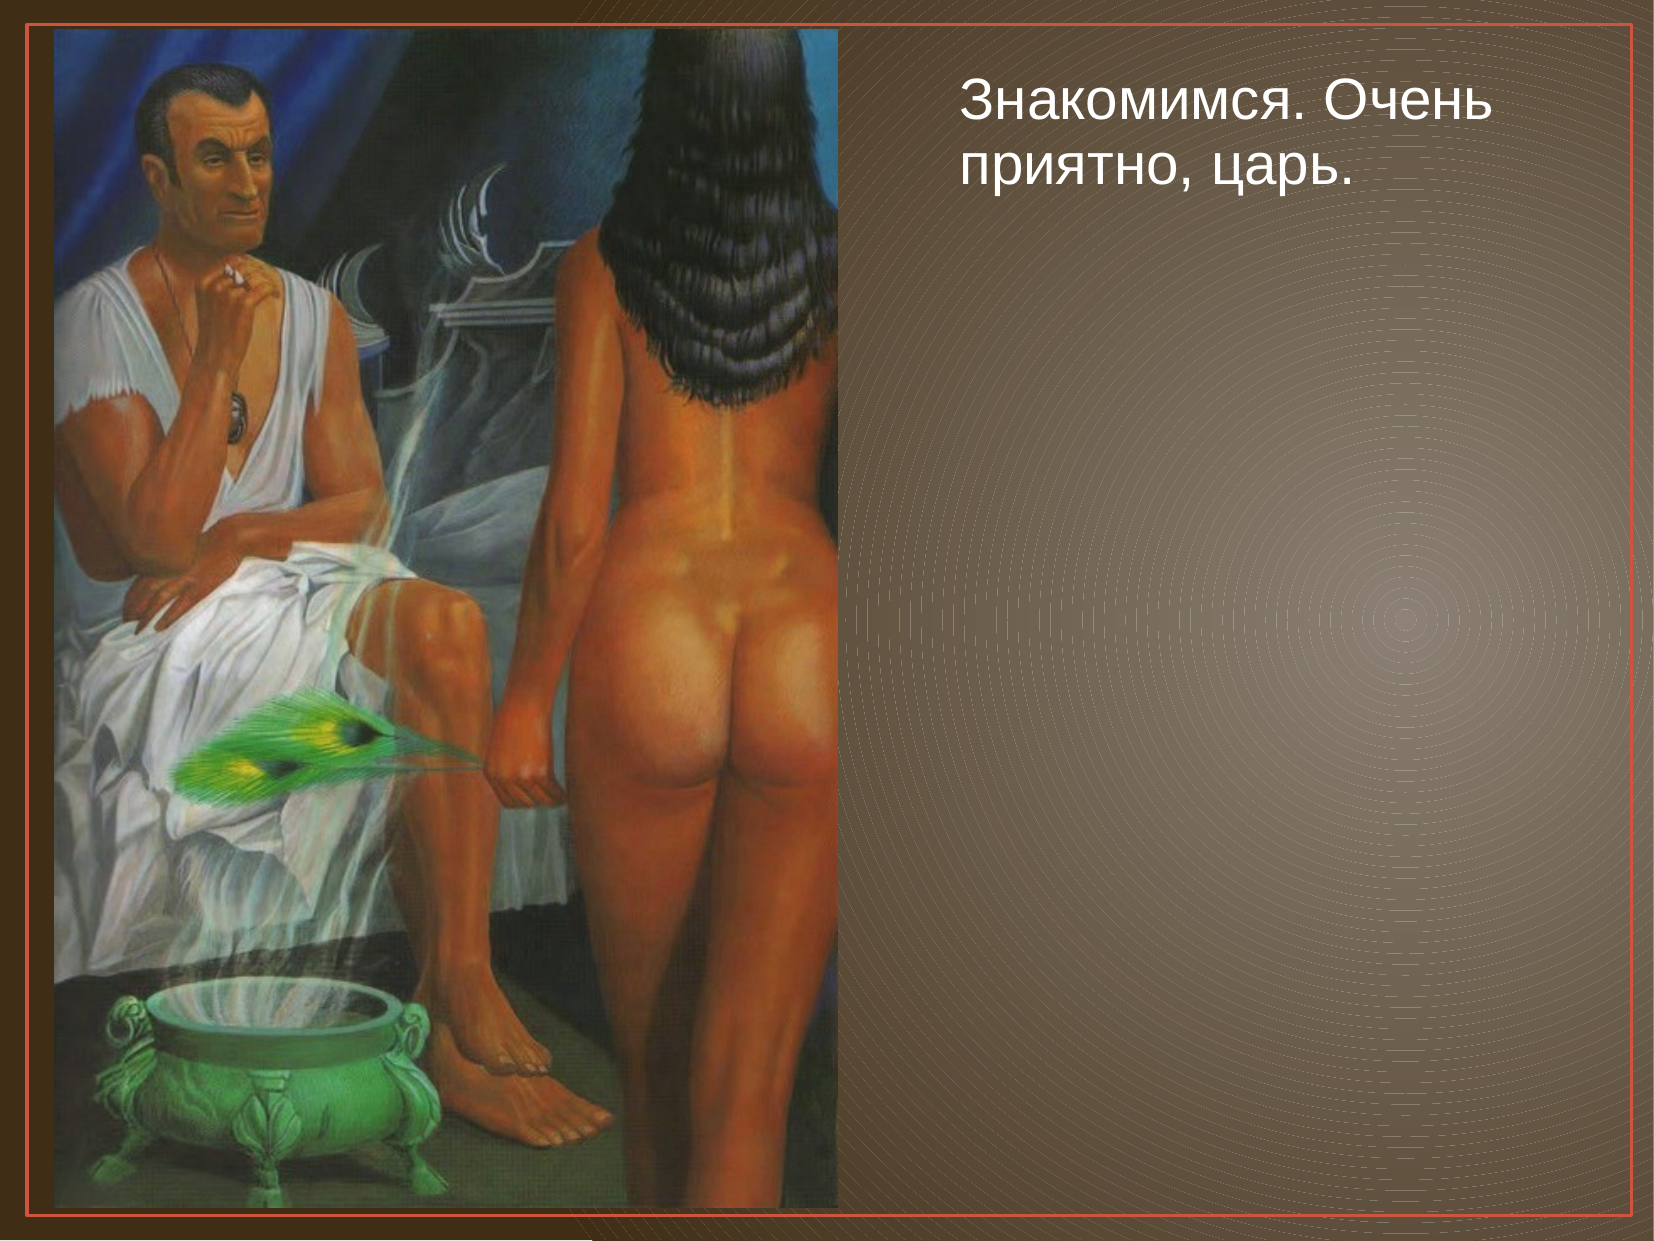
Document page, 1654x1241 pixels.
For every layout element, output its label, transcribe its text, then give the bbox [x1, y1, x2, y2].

text_box Знакомимся. Очень приятно, царь. [944, 59, 1595, 650]
picture [54, 29, 838, 1208]
